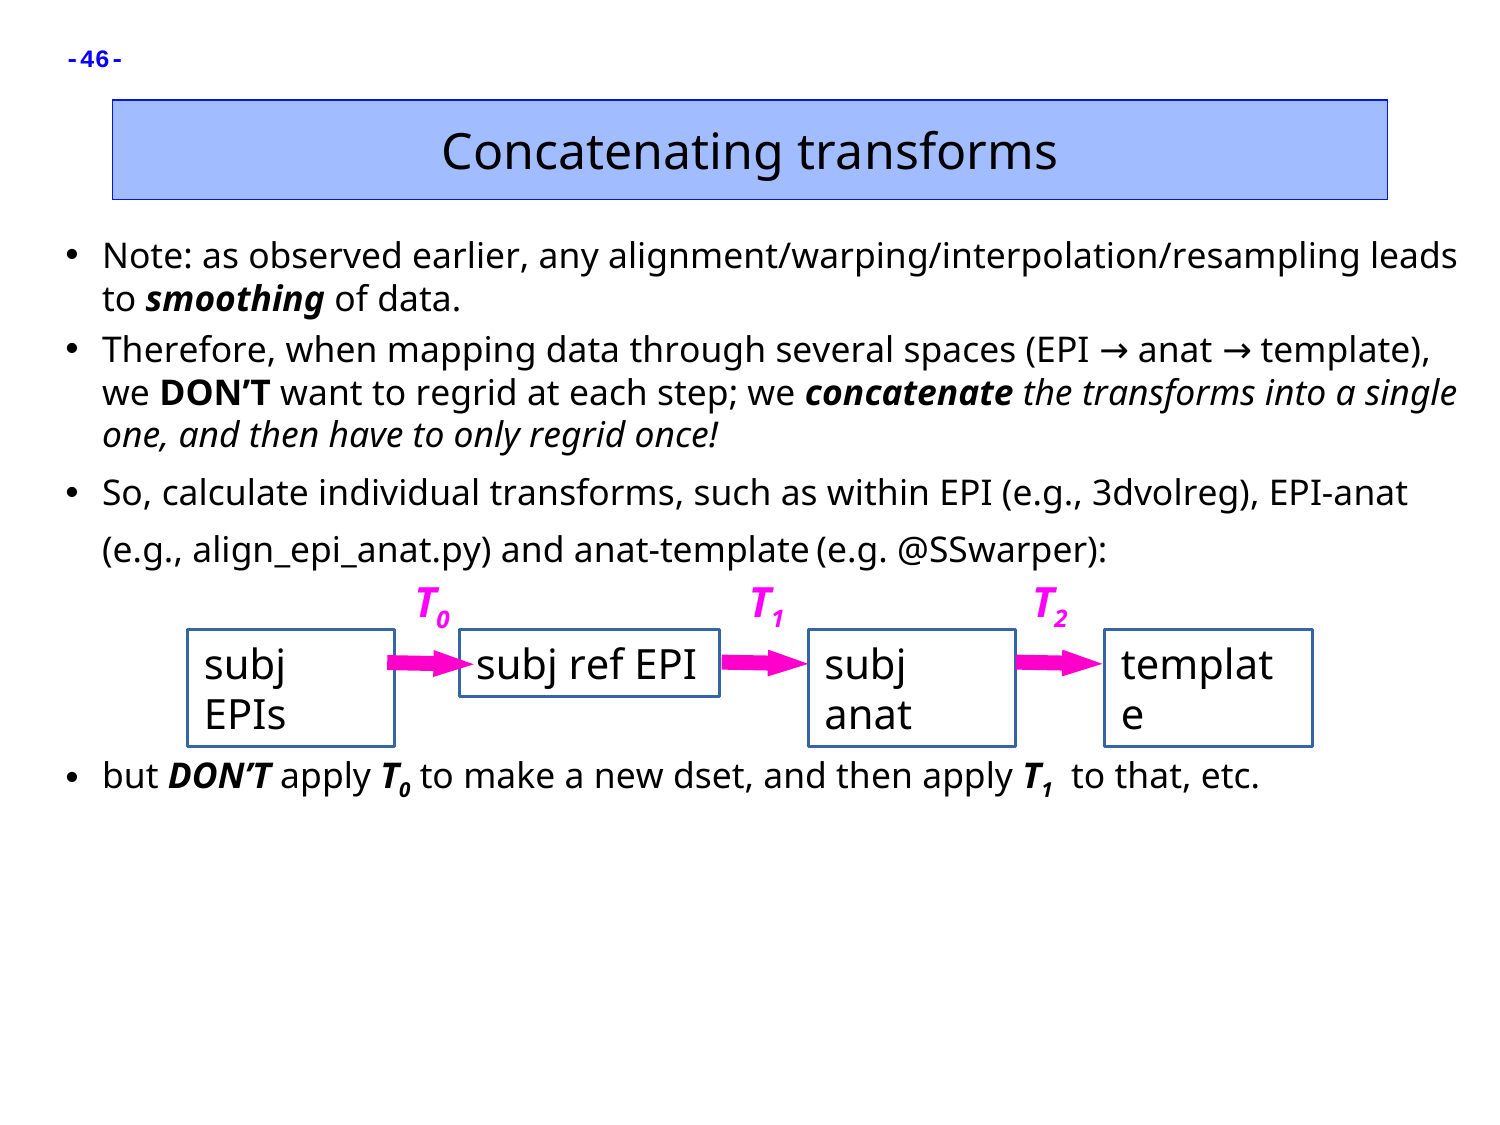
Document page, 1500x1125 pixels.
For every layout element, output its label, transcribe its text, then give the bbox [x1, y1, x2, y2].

text_box subj anat [808, 629, 1016, 697]
text_box T2 [1015, 566, 1106, 642]
text_box subj ref EPI [459, 629, 720, 697]
text_box T1 [732, 566, 823, 642]
text_box Concatenating transforms [112, 99, 1388, 200]
text_box T0 [398, 567, 488, 643]
text_box subj EPIs [187, 629, 395, 697]
text_box Note: as observed earlier, any alignment/warping/interpolation/resampling leads to smoothing of data. Therefore, when mapping data through several spaces (EPI → anat → template), we DON’T want to regrid at each step; we concatenate the transforms into a single one, and then have to only regrid once! So, calculate individual transforms, such as within EPI (e.g., 3dvolreg), EPI-anat (e.g., align_epi_anat.py) and anat-template (e.g. @SSwarper): but DON’T apply T0 to make a new dset, and then apply T1 to that, etc. [49, 226, 1478, 867]
text_box template [1104, 629, 1313, 697]
